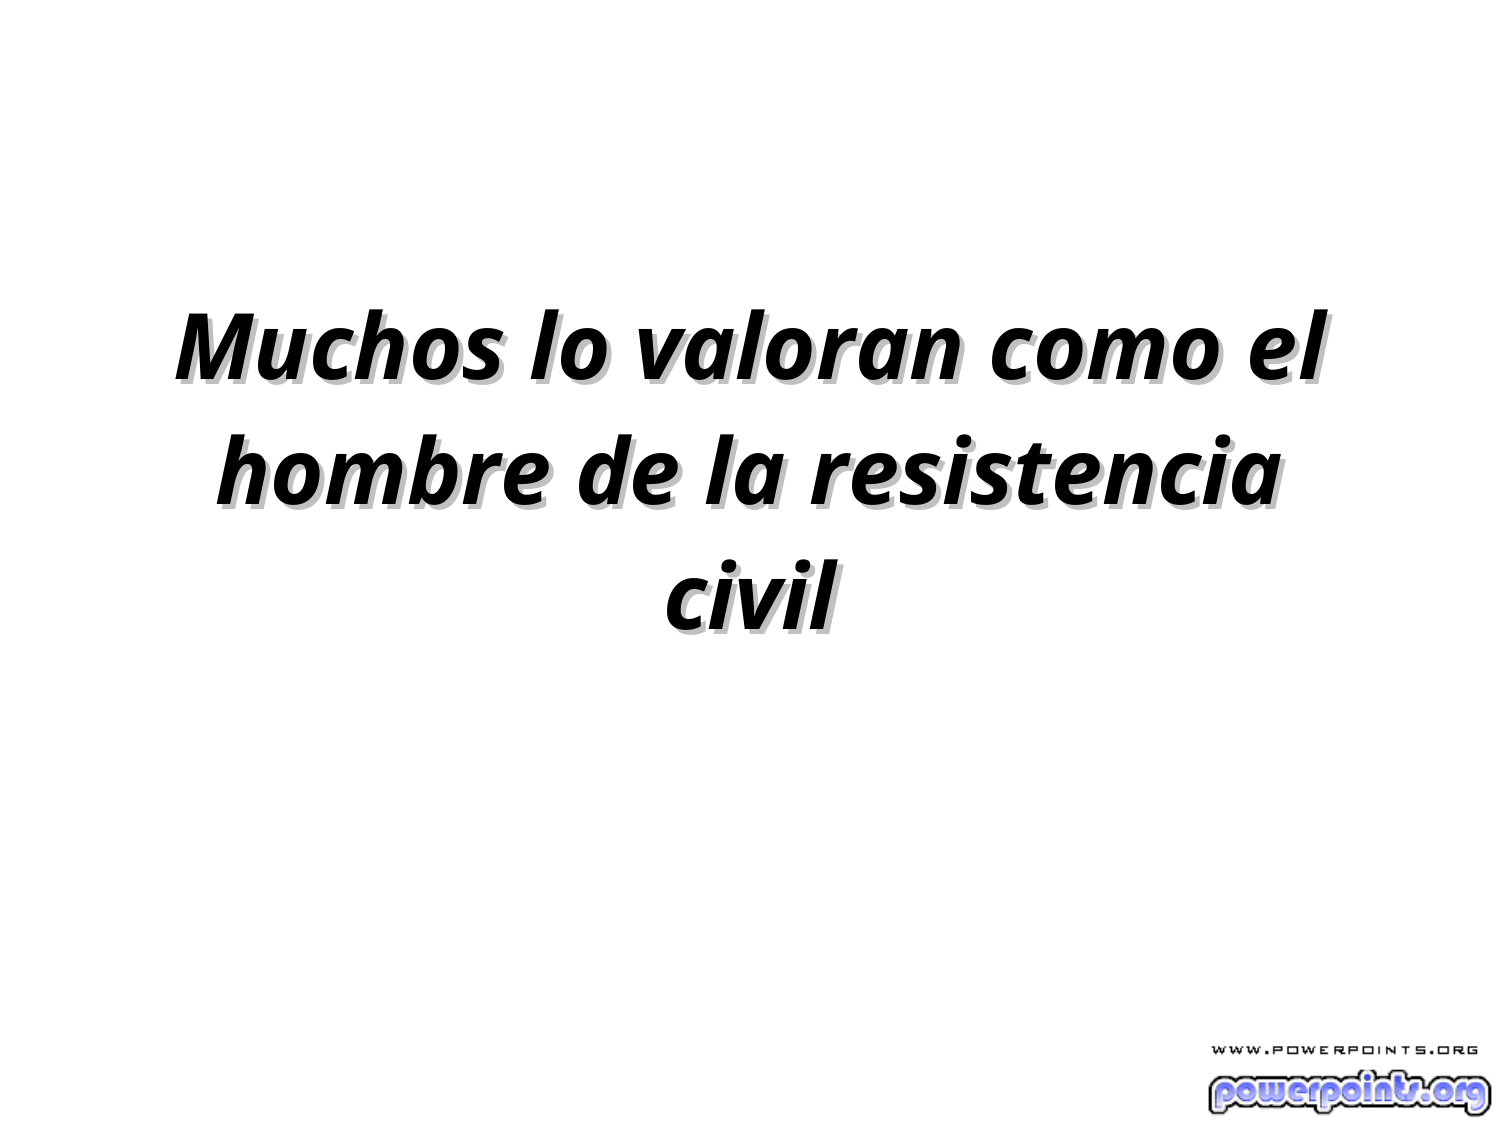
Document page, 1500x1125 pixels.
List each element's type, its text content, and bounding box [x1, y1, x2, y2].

title Muchos lo valoran como el hombre de la resistencia civil [112, 351, 1388, 587]
picture [1198, 1034, 1500, 1125]
